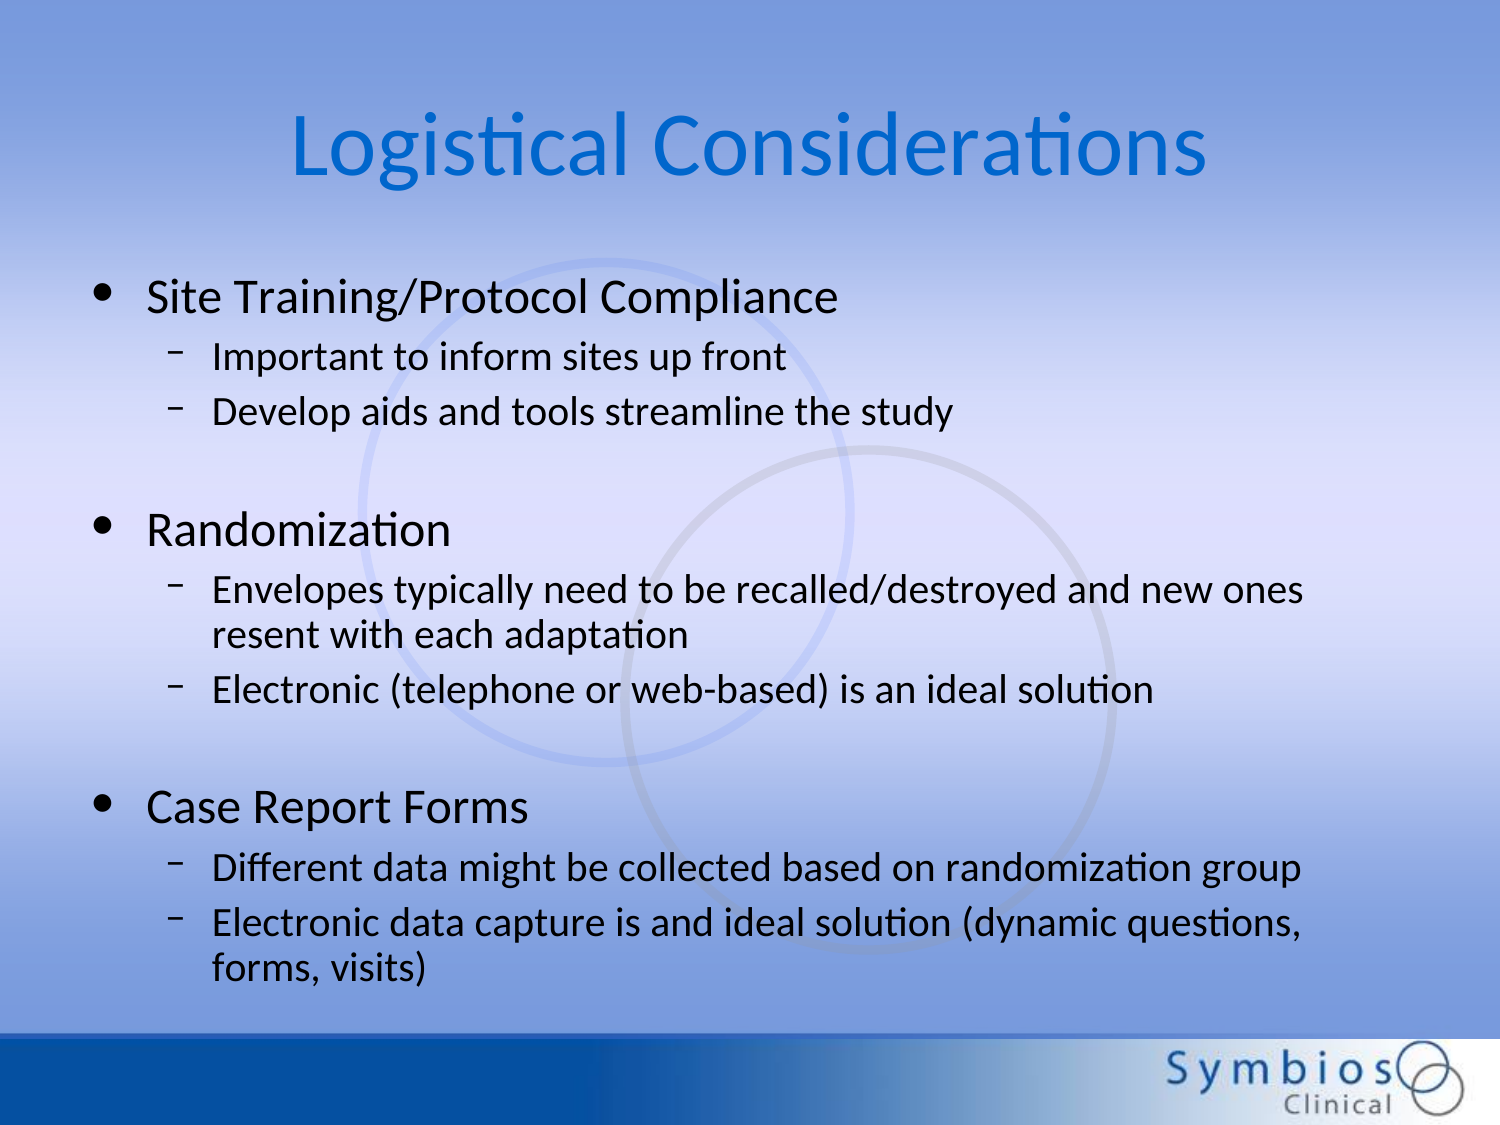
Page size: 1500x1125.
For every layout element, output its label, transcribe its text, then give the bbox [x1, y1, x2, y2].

list Site Training/Protocol Compliance Important to inform sites up front Develop aids and tools streamline the study Randomization Envelopes typically need to be recalled/destroyed and new ones resent with each adaptation Electronic (telephone or web-based) is an ideal solution Case Report Forms Different data might be collected based on randomization group Electronic data capture is and ideal solution (dynamic questions, forms, visits) [75, 262, 1426, 1125]
title Logistical Considerations [75, 45, 1426, 233]
picture [0, 0, 1500, 1125]
